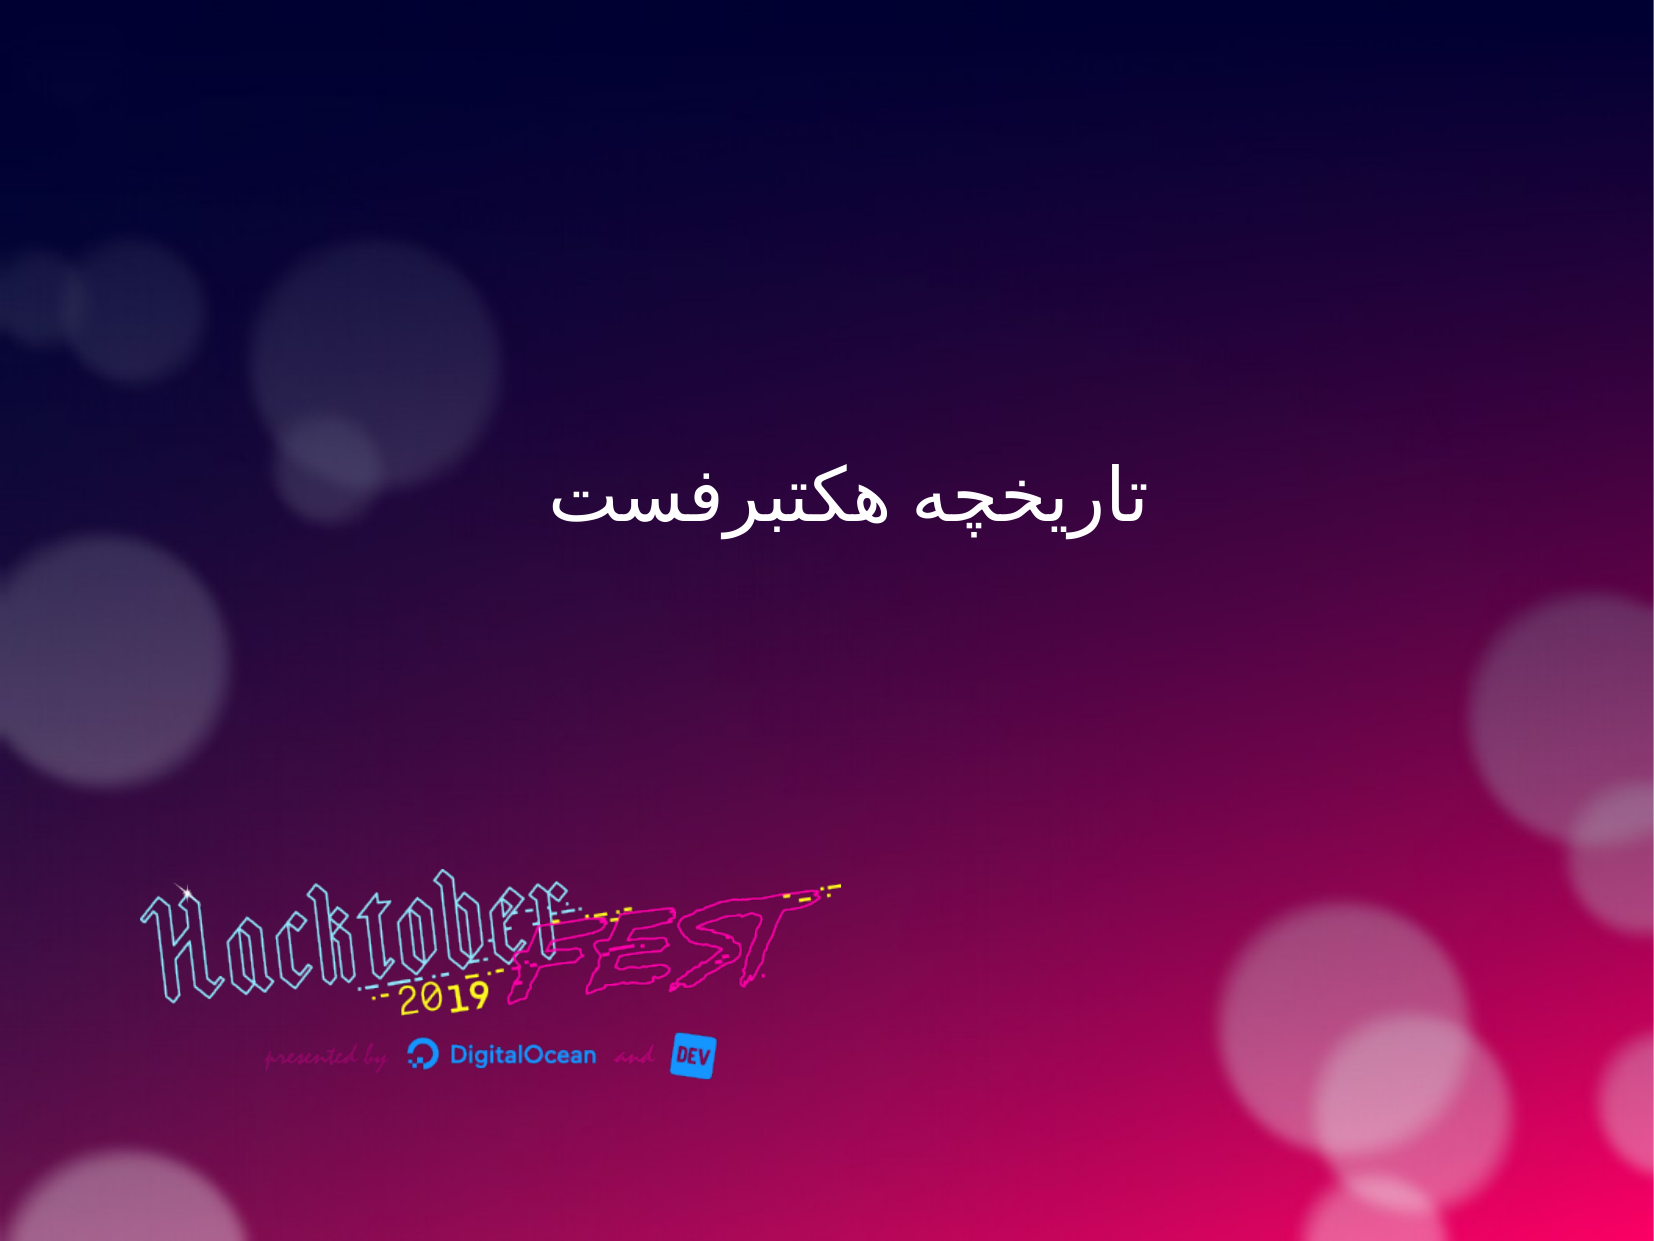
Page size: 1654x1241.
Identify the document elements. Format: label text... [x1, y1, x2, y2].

subtitle تاریخچه هکتبرفست [105, 270, 1594, 811]
picture [0, 0, 1654, 1241]
